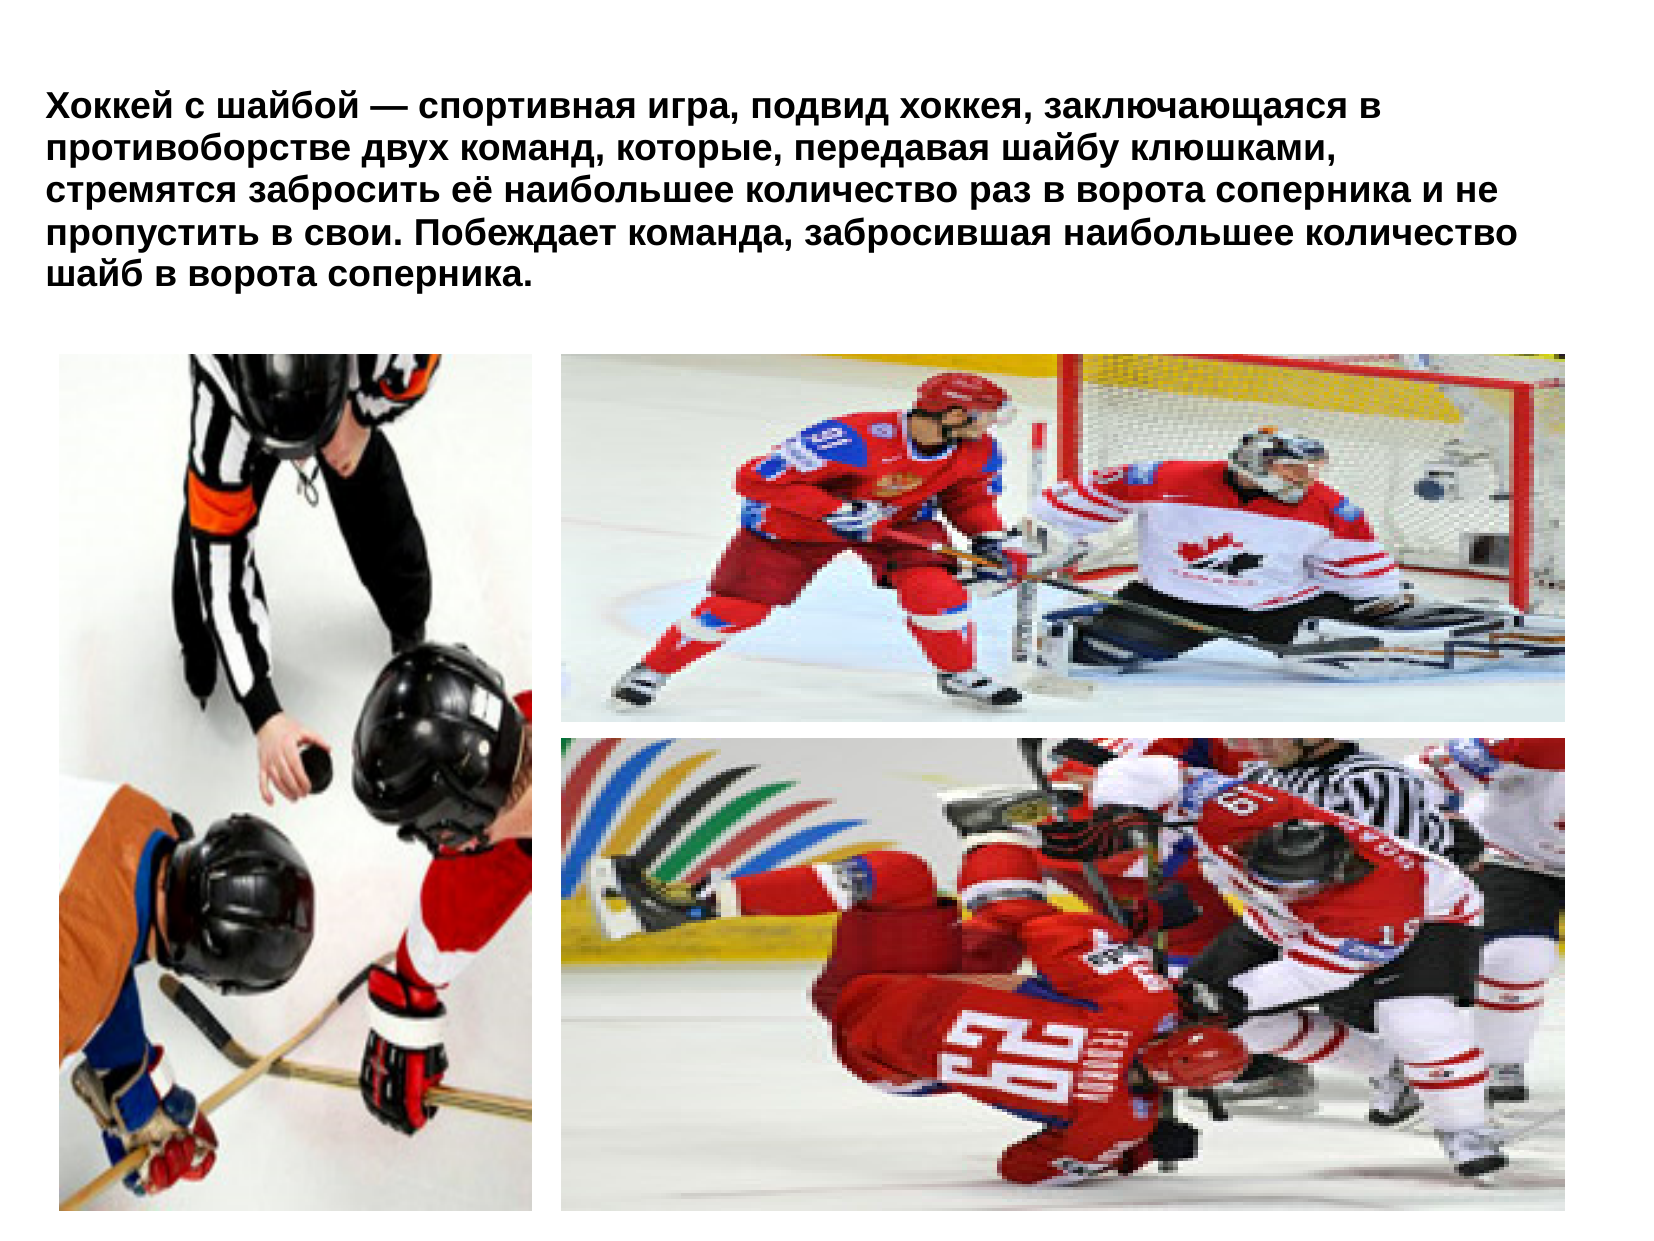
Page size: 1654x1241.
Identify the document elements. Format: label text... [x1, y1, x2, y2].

picture [561, 354, 1565, 722]
text_box Хоккей с шайбой — спортивная игра, подвид хоккея, заключающаяся в противоборстве двух команд, которые, передавая шайбу клюшками, стремятся забросить её наибольшее количество раз в ворота соперника и не пропустить в свои. Побеждает команда, забросившая наибольшее количество шайб в ворота соперника. [30, 77, 1536, 355]
picture [59, 355, 532, 1211]
picture [561, 738, 1565, 1211]
